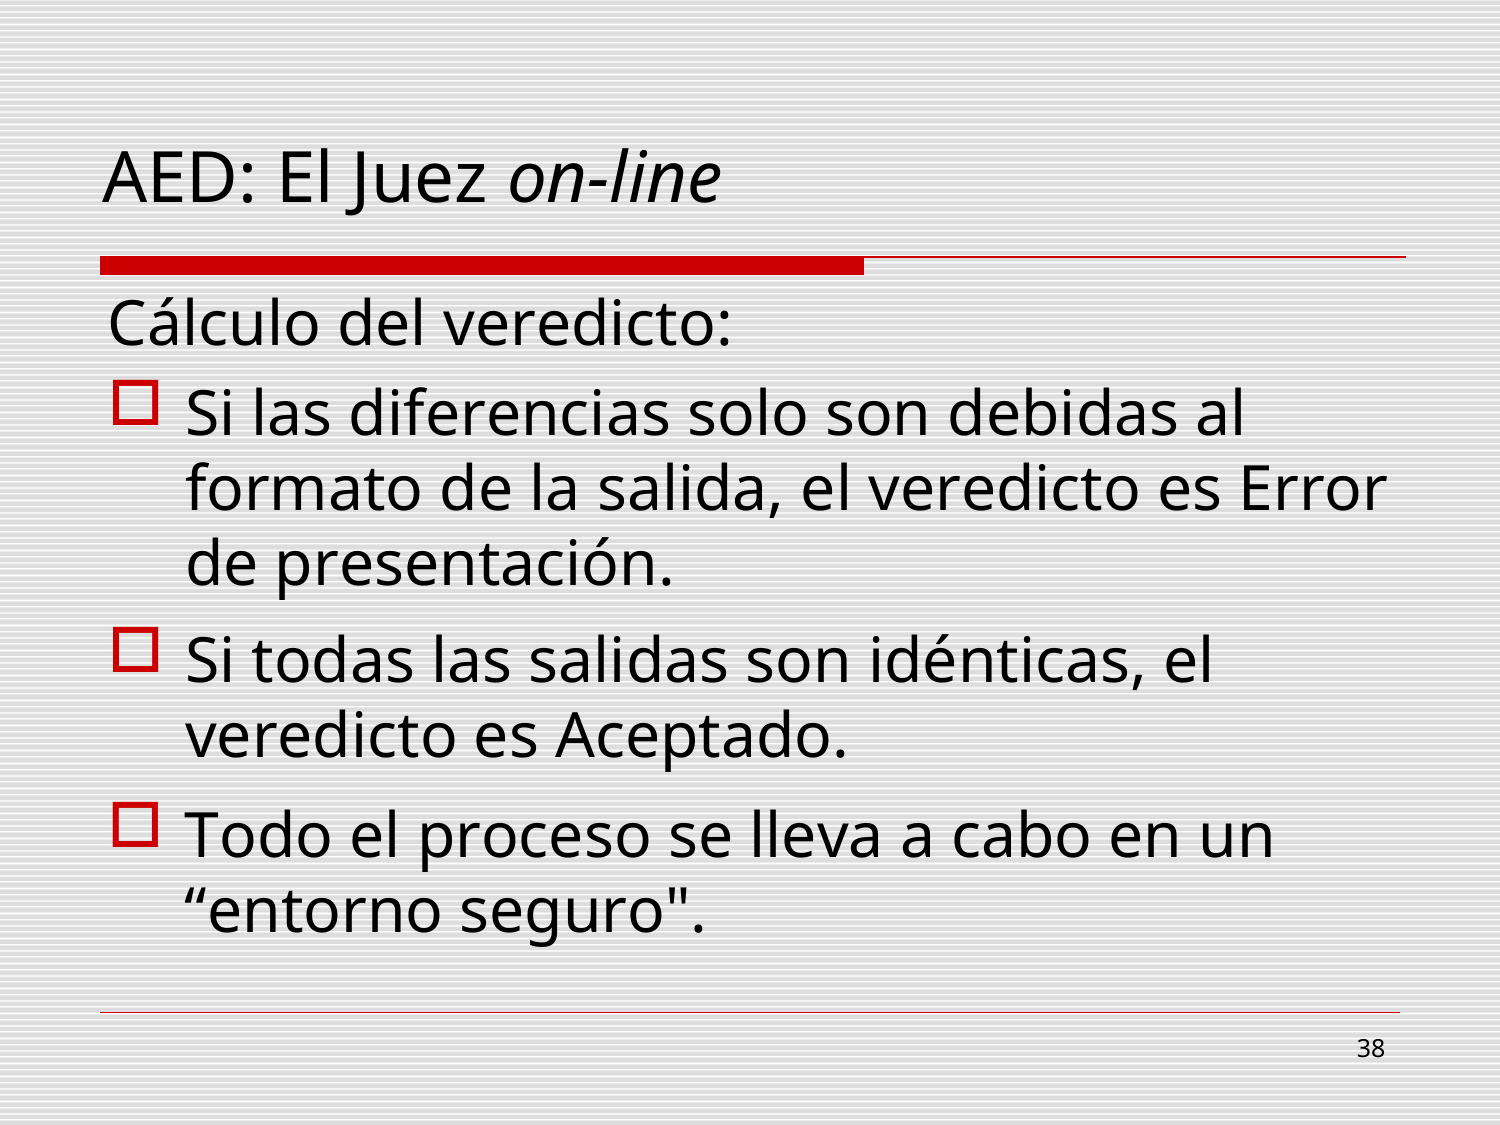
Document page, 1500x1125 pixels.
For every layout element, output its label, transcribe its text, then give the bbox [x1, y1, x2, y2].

list Cálculo del veredicto: Si las diferencias solo son debidas al formato de la salida, el veredicto es Error de presentación. [92, 274, 1438, 613]
text_box <número> [1074, 1024, 1401, 1103]
picture [0, 0, 1500, 1125]
text_box Si todas las salidas son idénticas, el veredicto es Aceptado. [93, 612, 1438, 775]
text_box Todo el proceso se lleva a cabo en un “entorno seguro". [92, 787, 1438, 951]
title AED: El Juez on-line [87, 49, 1400, 225]
